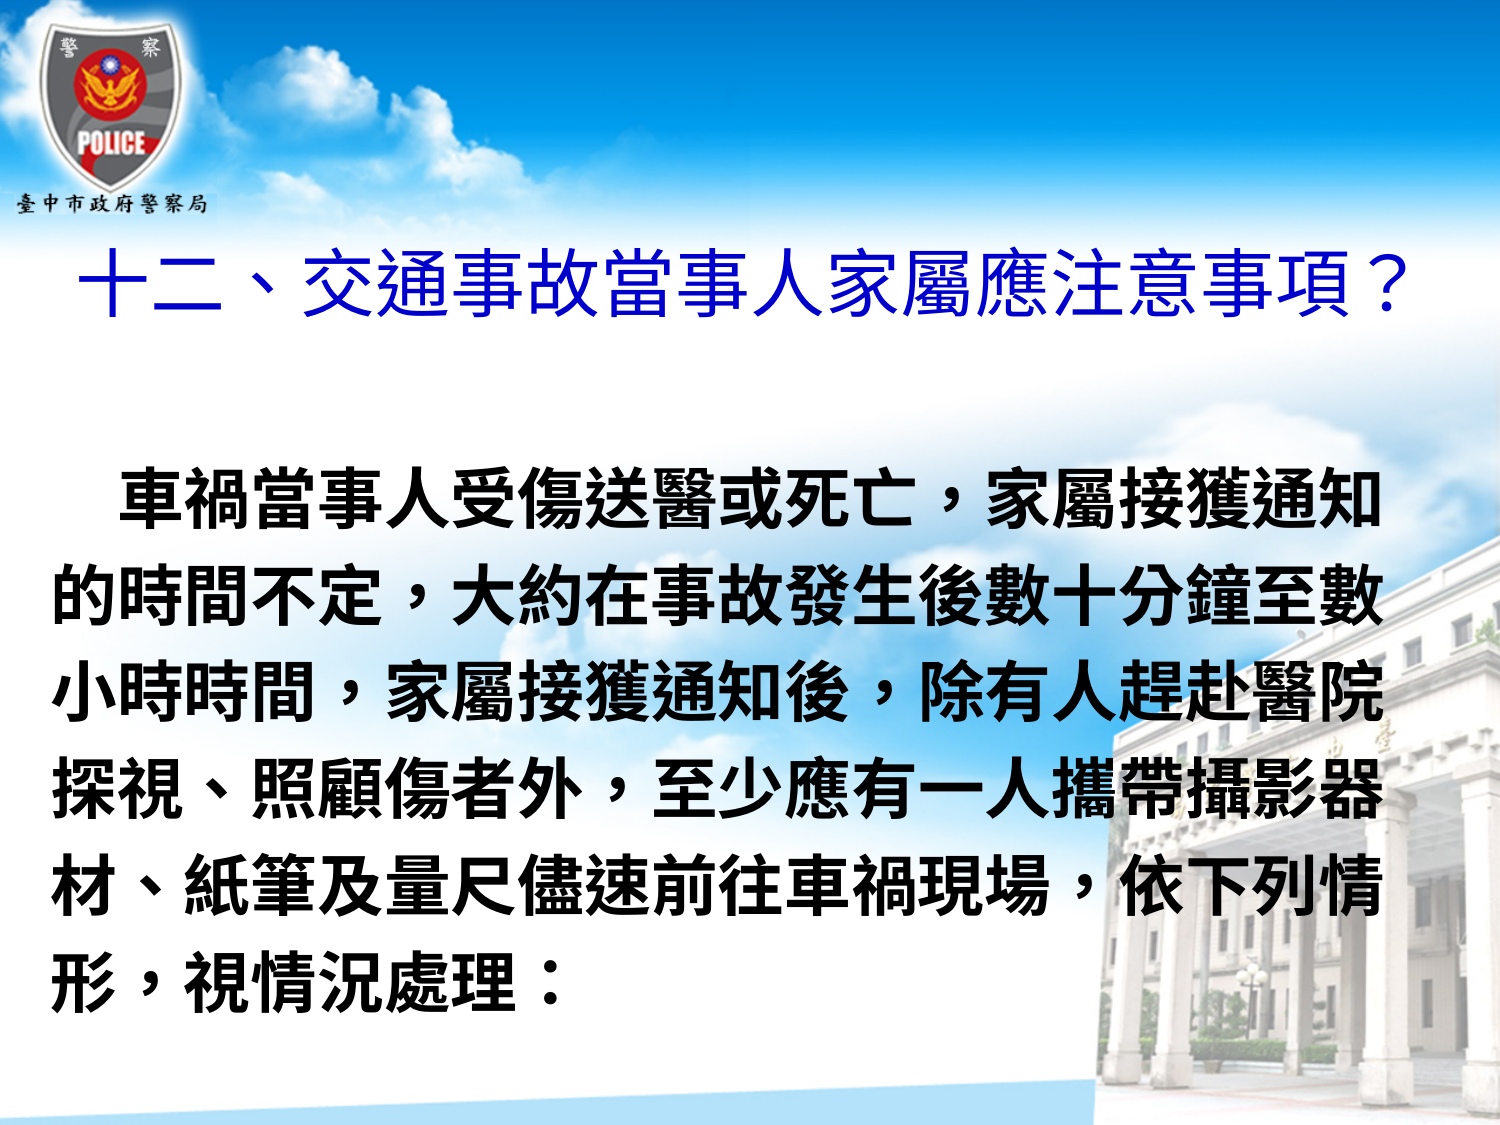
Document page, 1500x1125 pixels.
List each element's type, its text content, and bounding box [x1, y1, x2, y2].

picture [0, 361, 1500, 1125]
list 車禍當事人受傷送醫或死亡，家屬接獲通知 的時間不定，大約在事故發生後數十分鐘至數 小時時間，家屬接獲通知後，除有人趕赴醫院 探視、照顧傷者外，至少應有一人攜帶攝影器 材、紙筆及量尺儘速前往車禍現場，依下列情 形，視情況處理： [35, 449, 1429, 1079]
title 十二、交通事故當事人家屬應注意事項？ [0, 202, 1500, 361]
picture [0, 0, 1500, 202]
